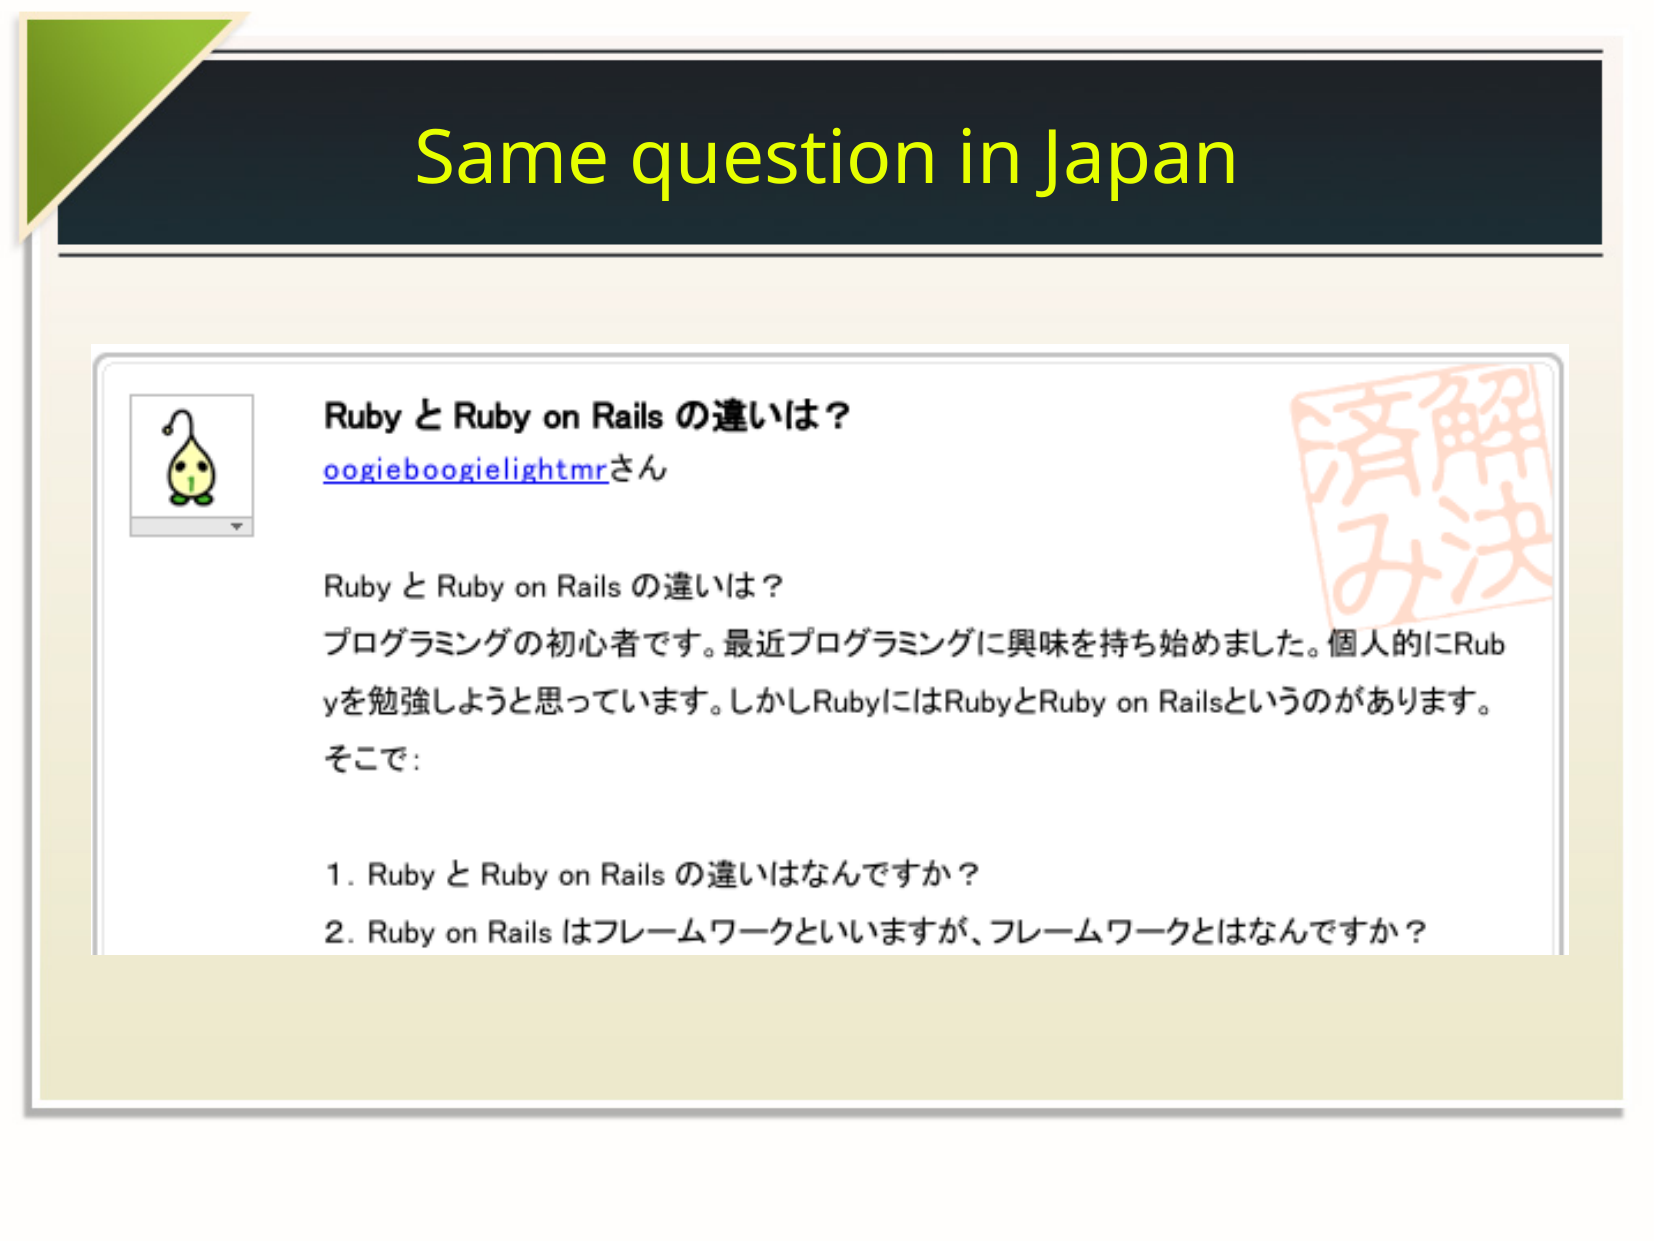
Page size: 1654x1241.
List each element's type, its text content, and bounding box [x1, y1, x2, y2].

title Same question in Japan [121, 73, 1534, 237]
picture [0, 0, 1654, 1241]
